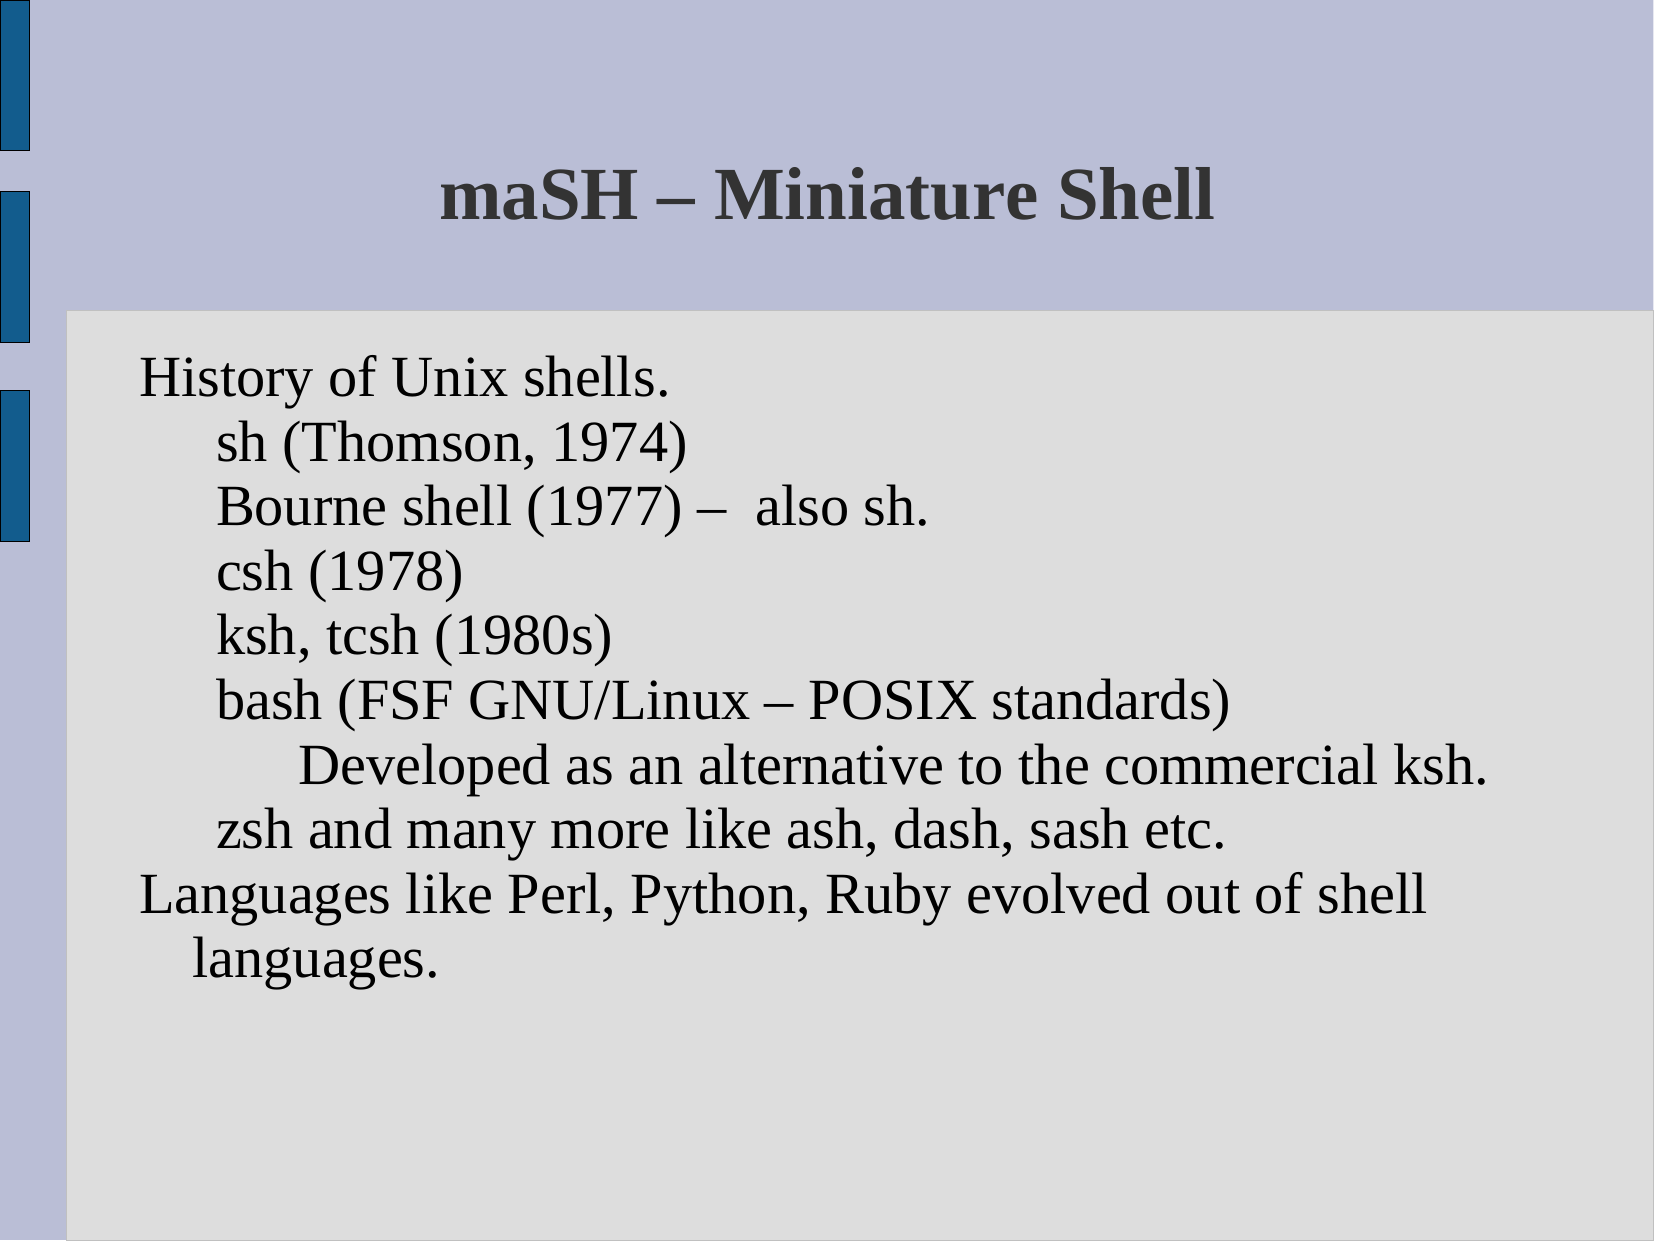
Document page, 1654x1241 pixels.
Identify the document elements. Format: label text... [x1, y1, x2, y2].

title maSH – Miniature Shell [121, 98, 1534, 291]
list History of Unix shells. sh (Thomson, 1974) Bourne shell (1977) – also sh. csh (1978) ksh, tcsh (1980s) bash (FSF GNU/Linux – POSIX standards) Developed as an alternative to the commercial ksh. zsh and many more like ash, dash, sash etc. Languages like Perl, Python, Ruby evolved out of shell languages. [121, 344, 1534, 1112]
